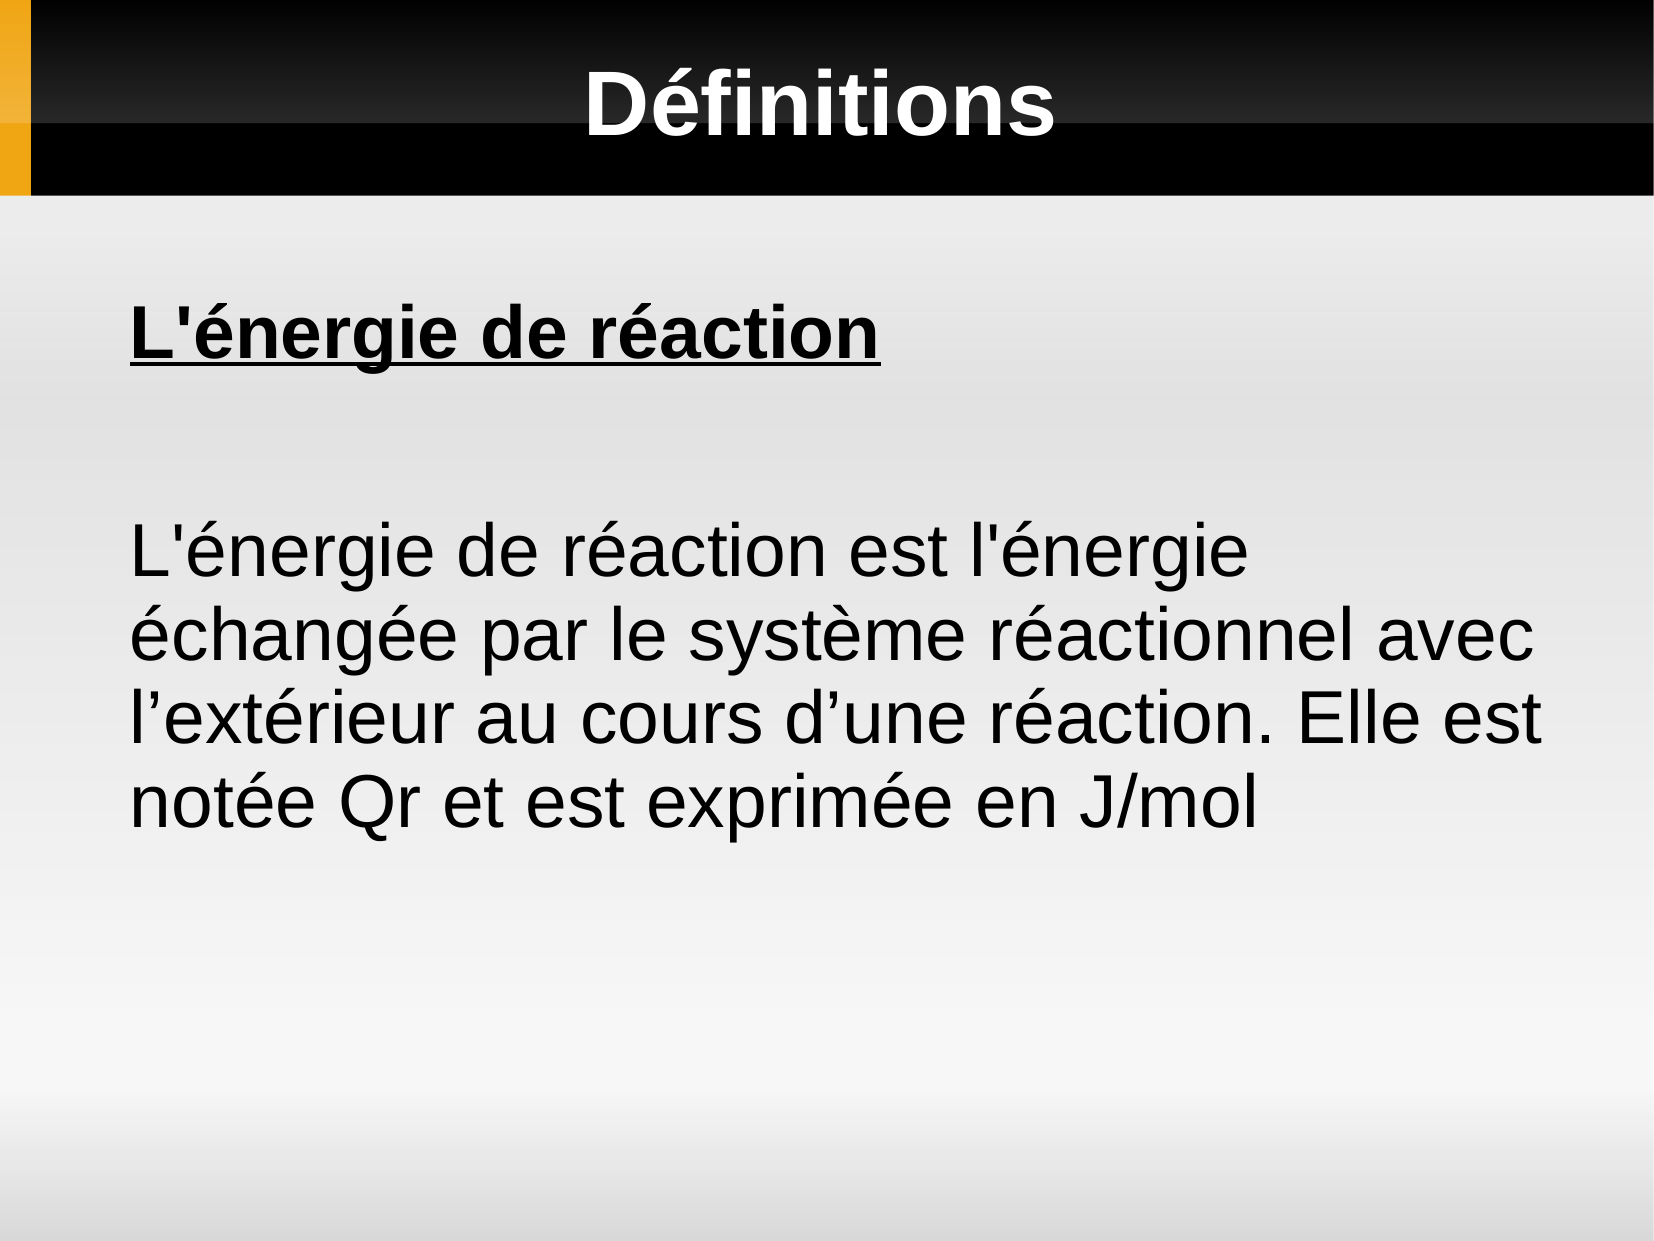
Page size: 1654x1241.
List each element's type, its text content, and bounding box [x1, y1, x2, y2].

picture [0, 0, 1654, 1241]
list L'énergie de réaction L'énergie de réaction est l'énergie échangée par le système réactionnel avec l’extérieur au cours d’une réaction. Elle est notée Qr et est exprimée en J/mol [59, 290, 1548, 1109]
title Définitions [76, 0, 1565, 208]
